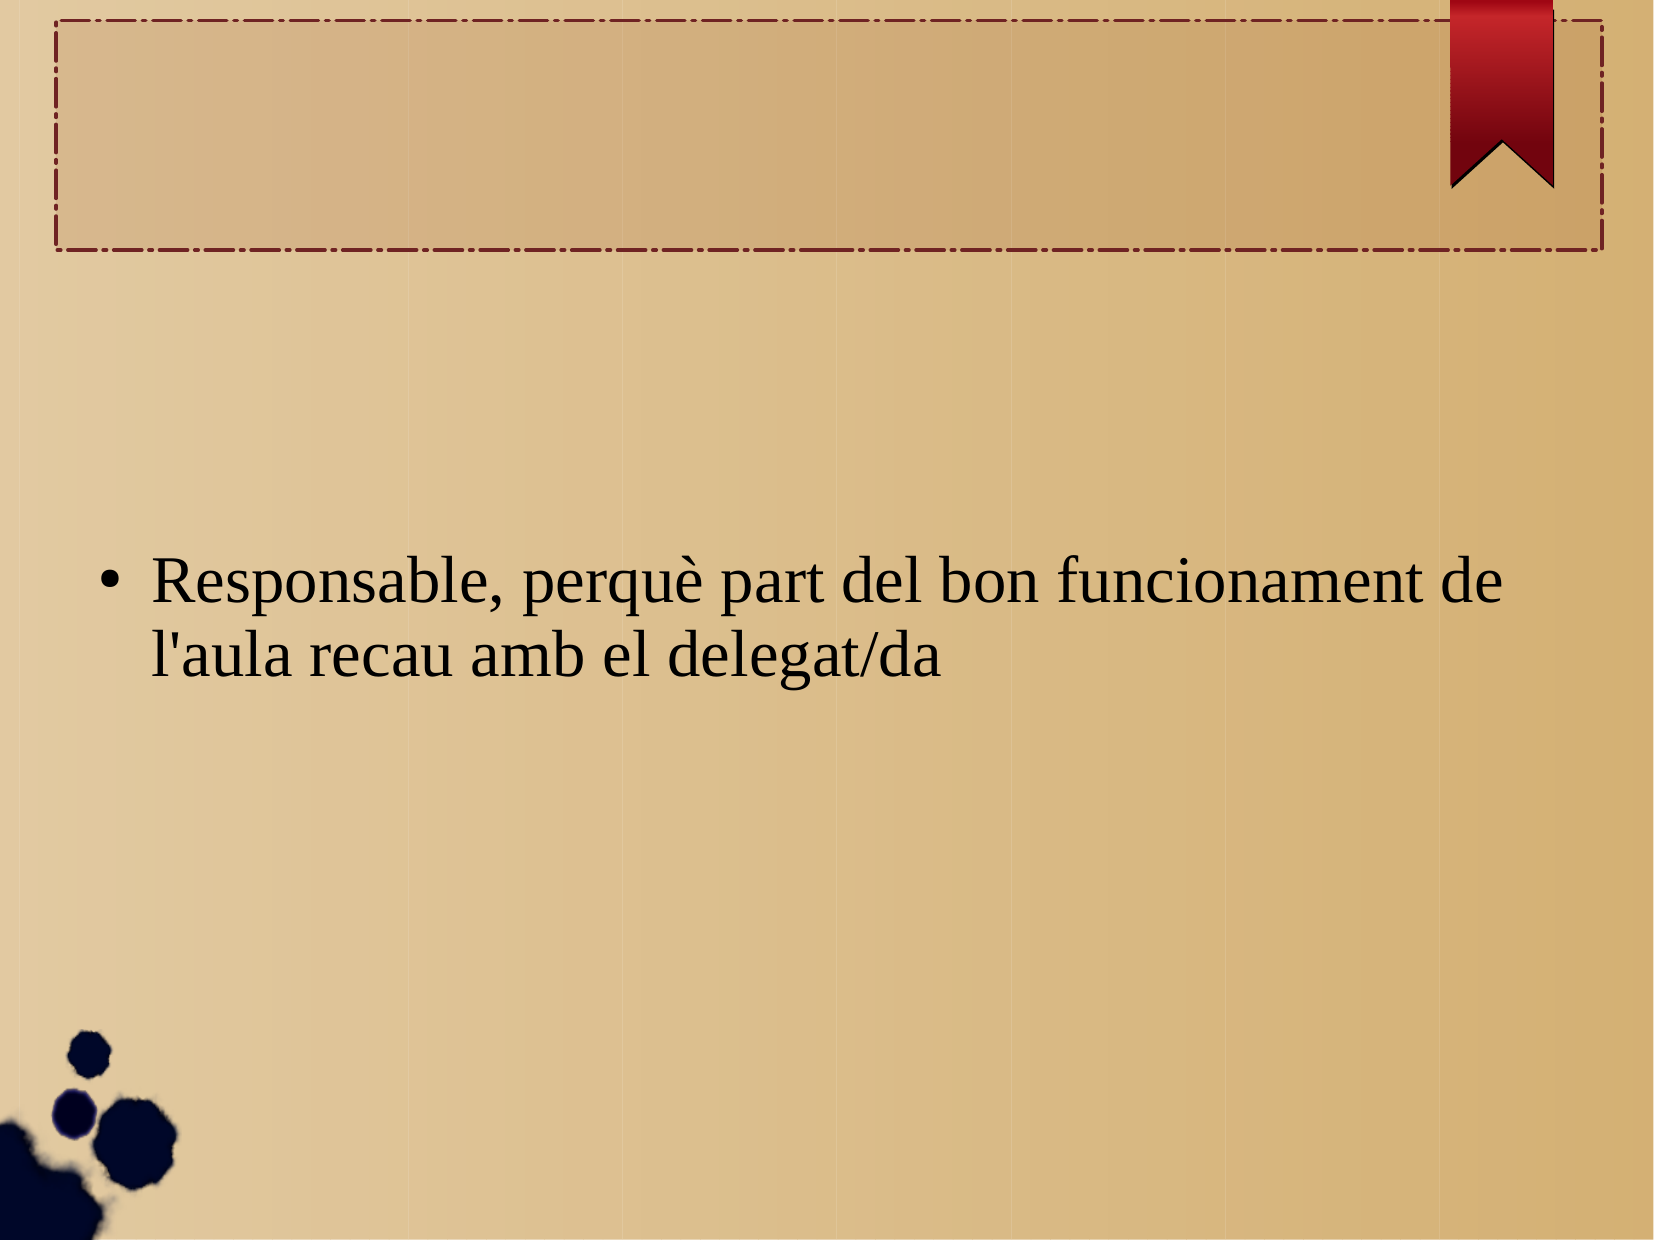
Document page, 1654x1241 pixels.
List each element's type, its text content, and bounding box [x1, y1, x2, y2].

list Responsable, perquè part del bon funcionament de l'aula recau amb el delegat/da [80, 543, 1536, 809]
